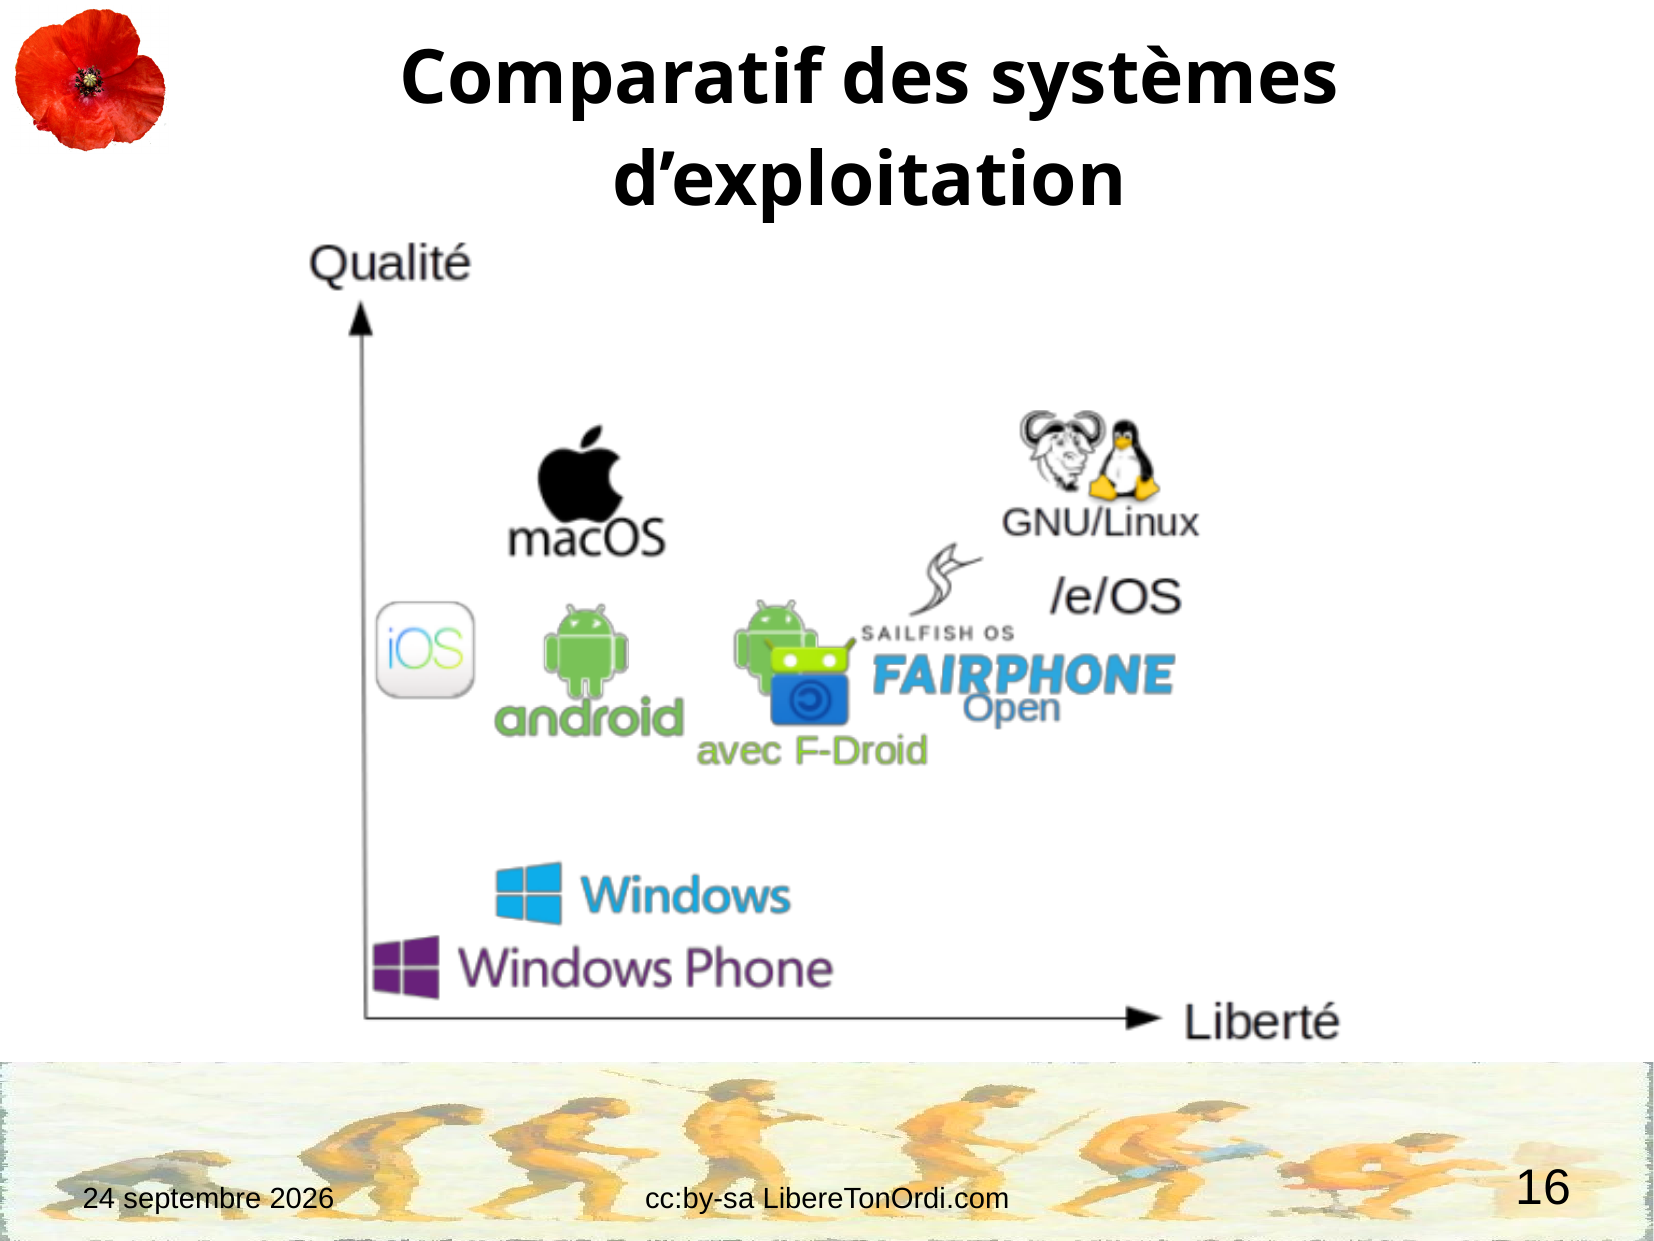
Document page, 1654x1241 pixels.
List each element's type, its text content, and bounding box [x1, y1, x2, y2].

title Comparatif des systèmes d’exploitation [168, 49, 1571, 201]
picture [0, 224, 1654, 1241]
picture [11, 5, 169, 154]
